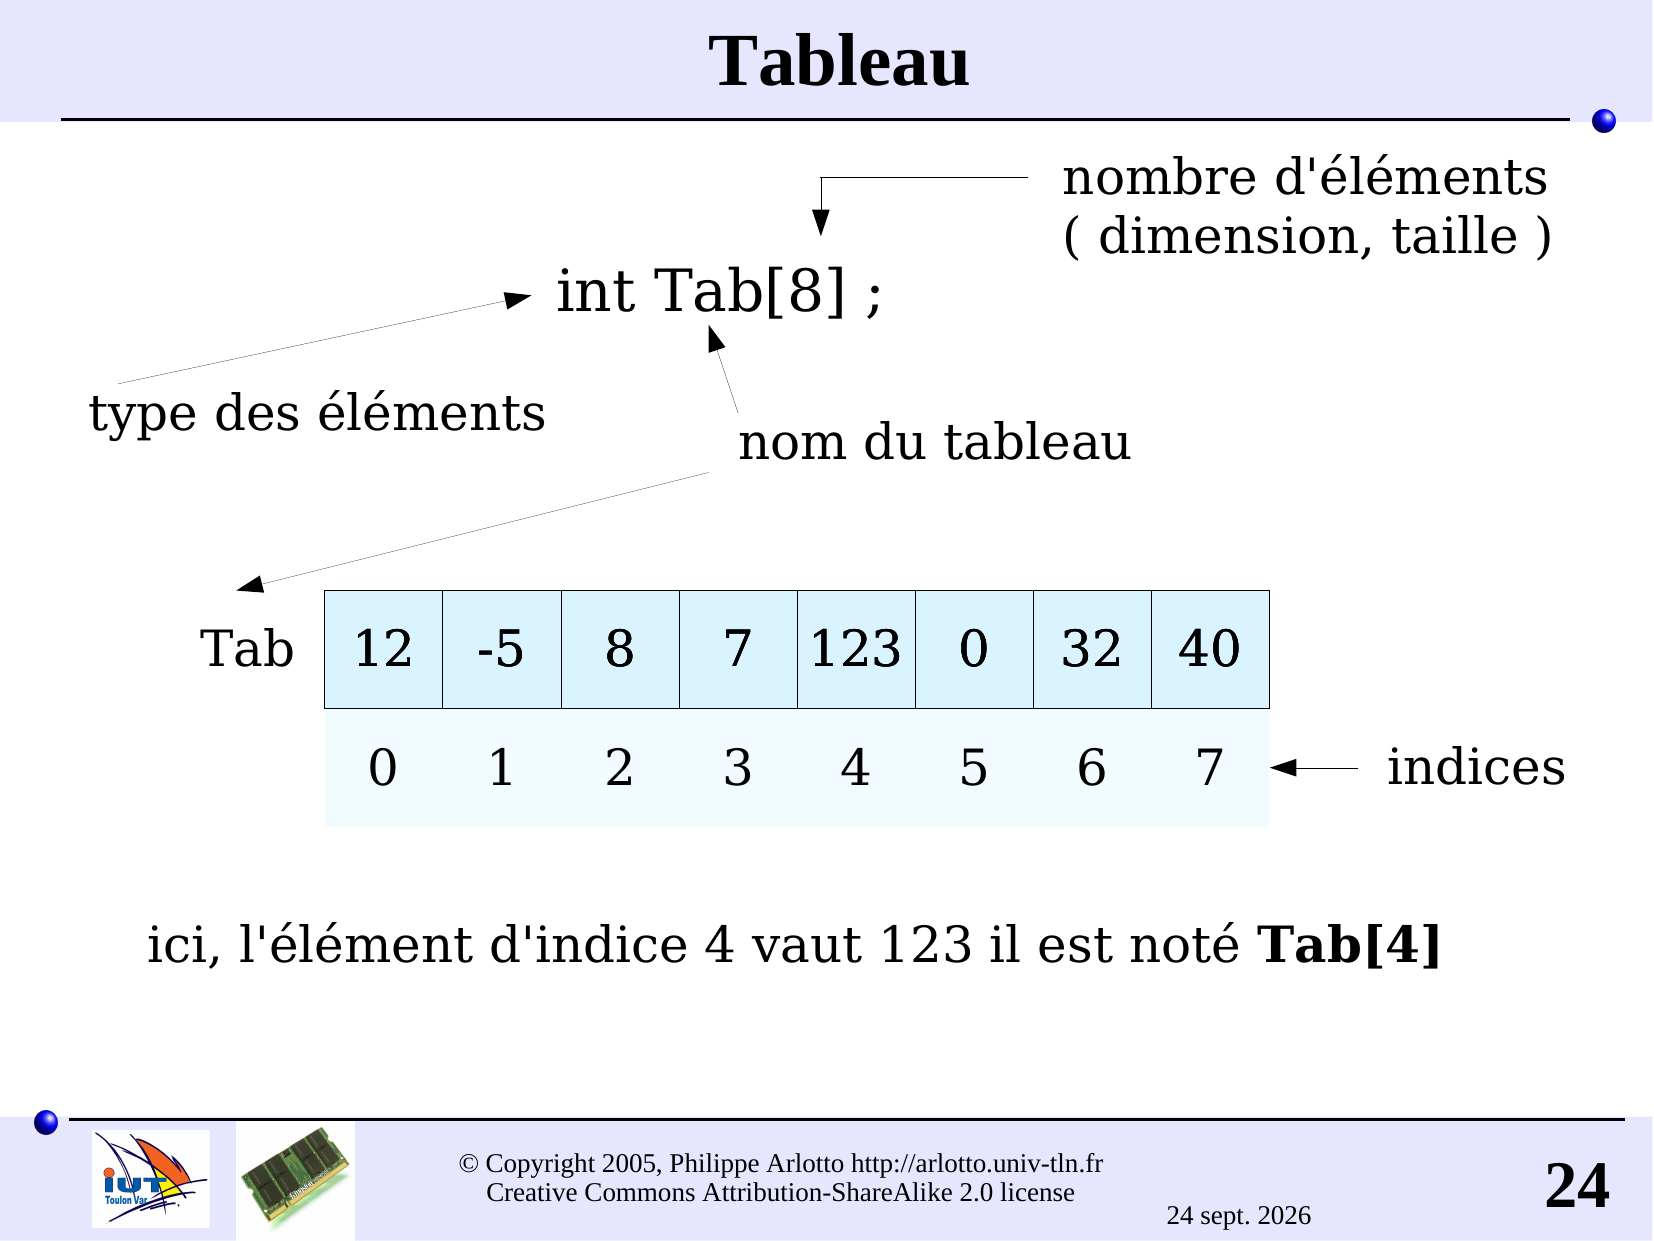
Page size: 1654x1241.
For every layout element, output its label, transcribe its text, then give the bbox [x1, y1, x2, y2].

text_box 6 [1033, 708, 1151, 827]
text_box 12 [324, 590, 442, 708]
text_box Tab [200, 620, 296, 680]
picture [236, 1121, 355, 1241]
text_box 7 [679, 590, 797, 708]
text_box 123 [797, 590, 915, 708]
text_box -5 [442, 590, 561, 708]
text_box 5 [915, 708, 1033, 827]
text_box int Tab[8] ; [555, 257, 886, 325]
text_box 3 [679, 708, 797, 827]
text_box 0 [915, 590, 1033, 708]
title Tableau [95, 14, 1585, 107]
text_box indices [1387, 738, 1568, 797]
text_box 4 [797, 708, 915, 827]
text_box nombre d'éléments ( dimension, taille ) [1062, 148, 1555, 265]
text_box 8 [561, 590, 679, 708]
text_box 40 [1151, 590, 1270, 708]
text_box 1 [442, 708, 561, 827]
text_box 32 [1033, 590, 1151, 708]
text_box 2 [561, 708, 679, 827]
text_box nom du tableau [738, 413, 1134, 472]
text_box ici, l'élément d'indice 4 vaut 123 il est noté Tab[4] [147, 915, 1445, 975]
text_box type des éléments [88, 383, 548, 443]
text_box 0 [324, 708, 442, 827]
text_box 7 [1151, 708, 1270, 827]
